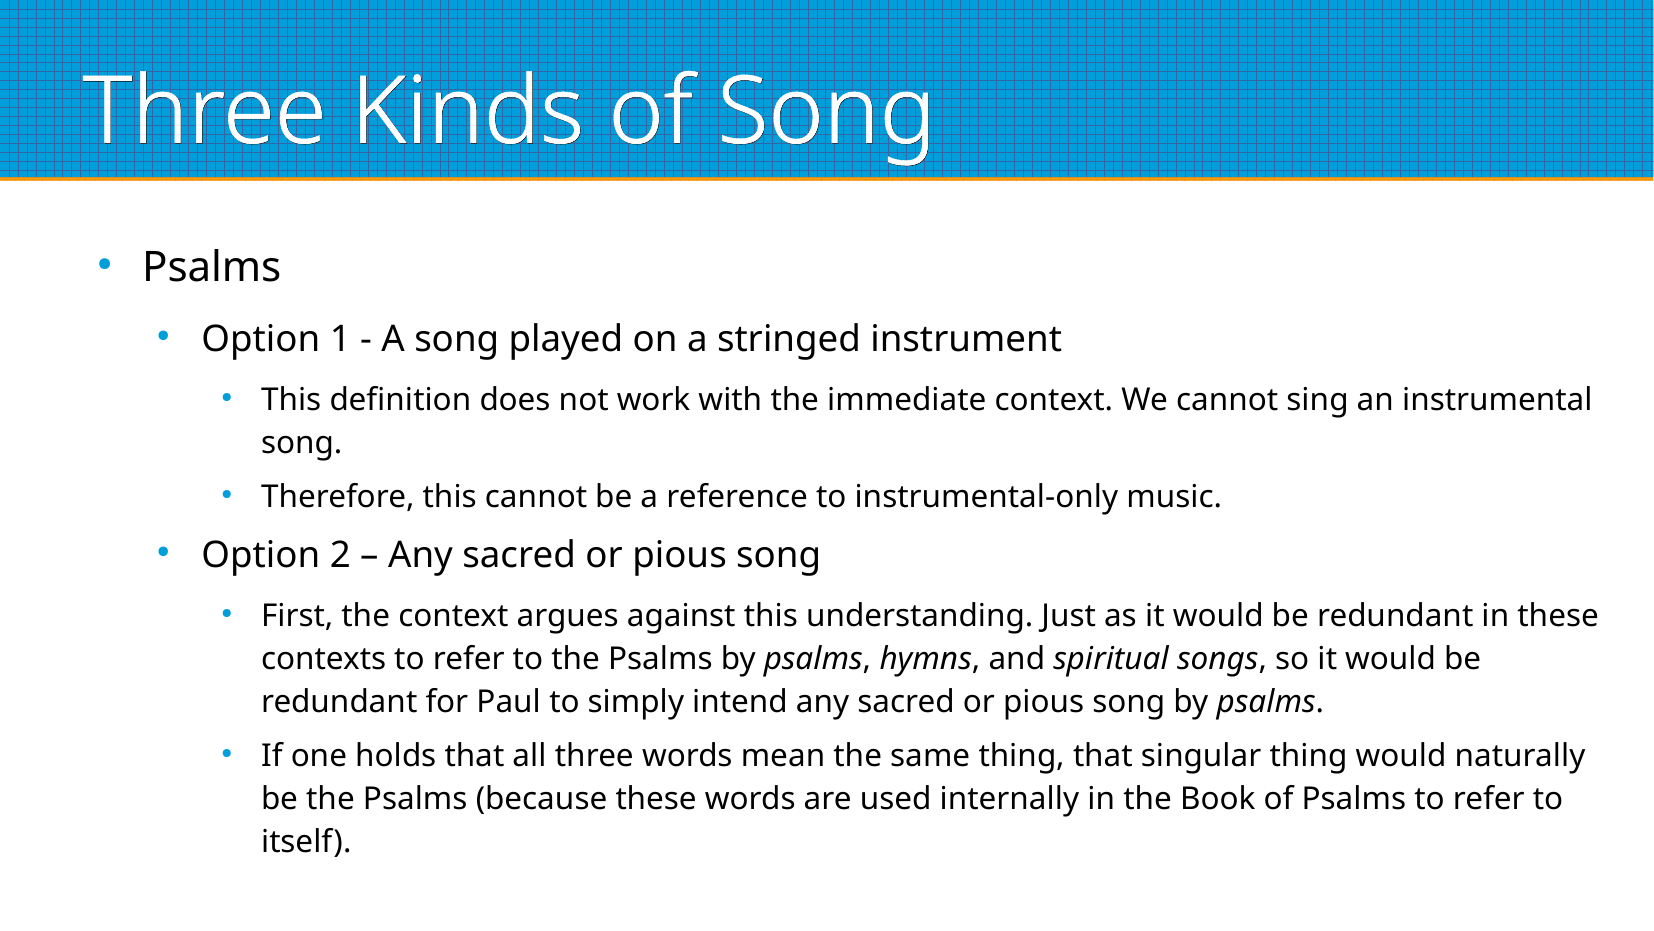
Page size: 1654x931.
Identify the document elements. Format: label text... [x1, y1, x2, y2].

title Three Kinds of Song [82, 14, 1571, 171]
list Psalms Option 1 - A song played on a stringed instrument This definition does not work with the immediate context. We cannot sing an instrumental song. Therefore, this cannot be a reference to instrumental-only music. Option 2 – Any sacred or pious song First, the context argues against this understanding. Just as it would be redundant in these contexts to refer to the Psalms by psalms, hymns, and spiritual songs, so it would be redundant for Paul to simply intend any sacred or pious song by psalms. If one holds that all three words mean the same thing, that singular thing would naturally be the Psalms (because these words are used internally in the Book of Psalms to refer to itself). [82, 236, 1613, 863]
